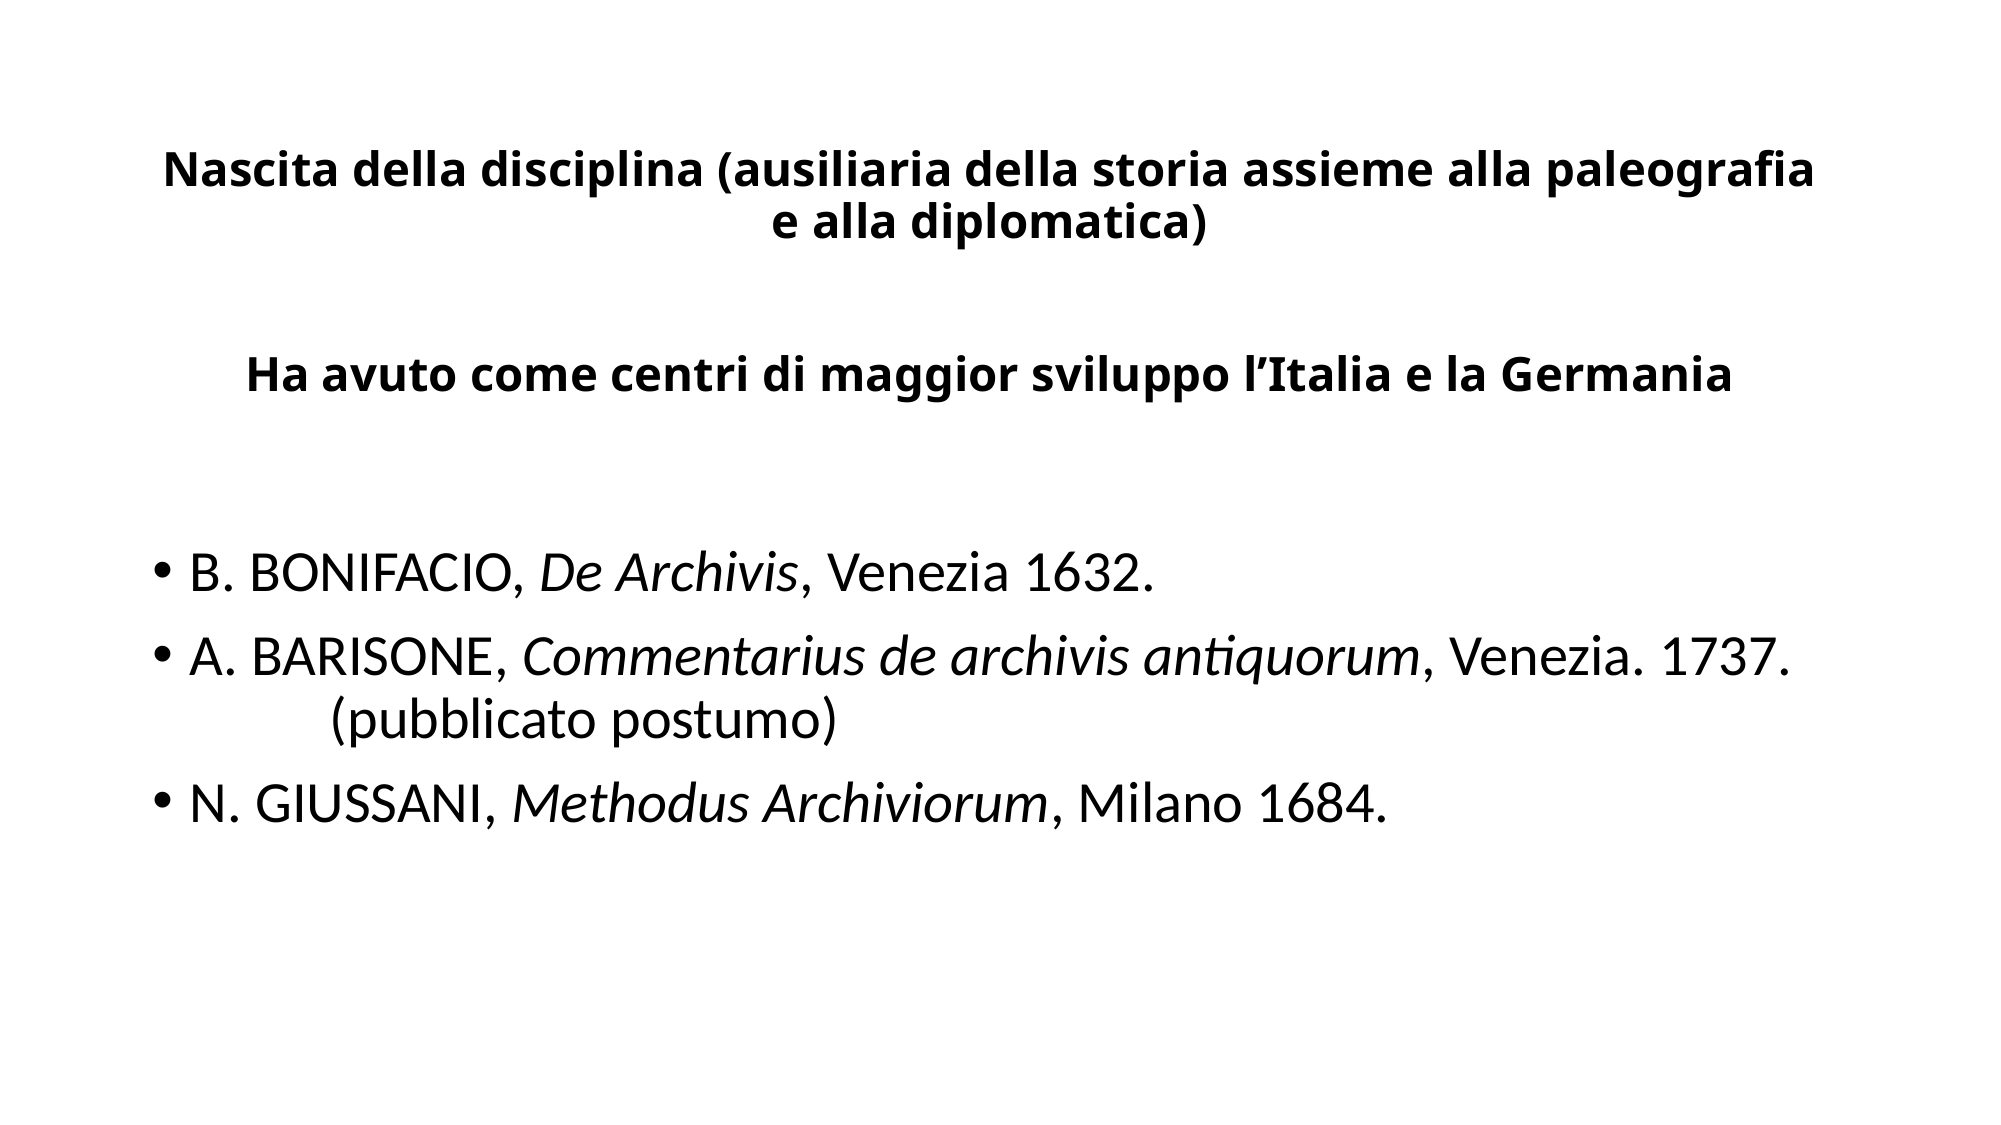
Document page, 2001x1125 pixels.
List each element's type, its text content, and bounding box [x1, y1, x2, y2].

title Nascita della disciplina (ausiliaria della storia assieme alla paleografia e alla diplomatica) Ha avuto come centri di maggior sviluppo l’Italia e la Germania [127, 138, 1852, 518]
list B. BONIFACIO, De Archivis, Venezia 1632. A. BARISONE, Commentarius de archivis antiquorum, Venezia. 1737. (pubblicato postumo) N. GIUSSANI, Methodus Archiviorum, Milano 1684. [137, 533, 1863, 1014]
